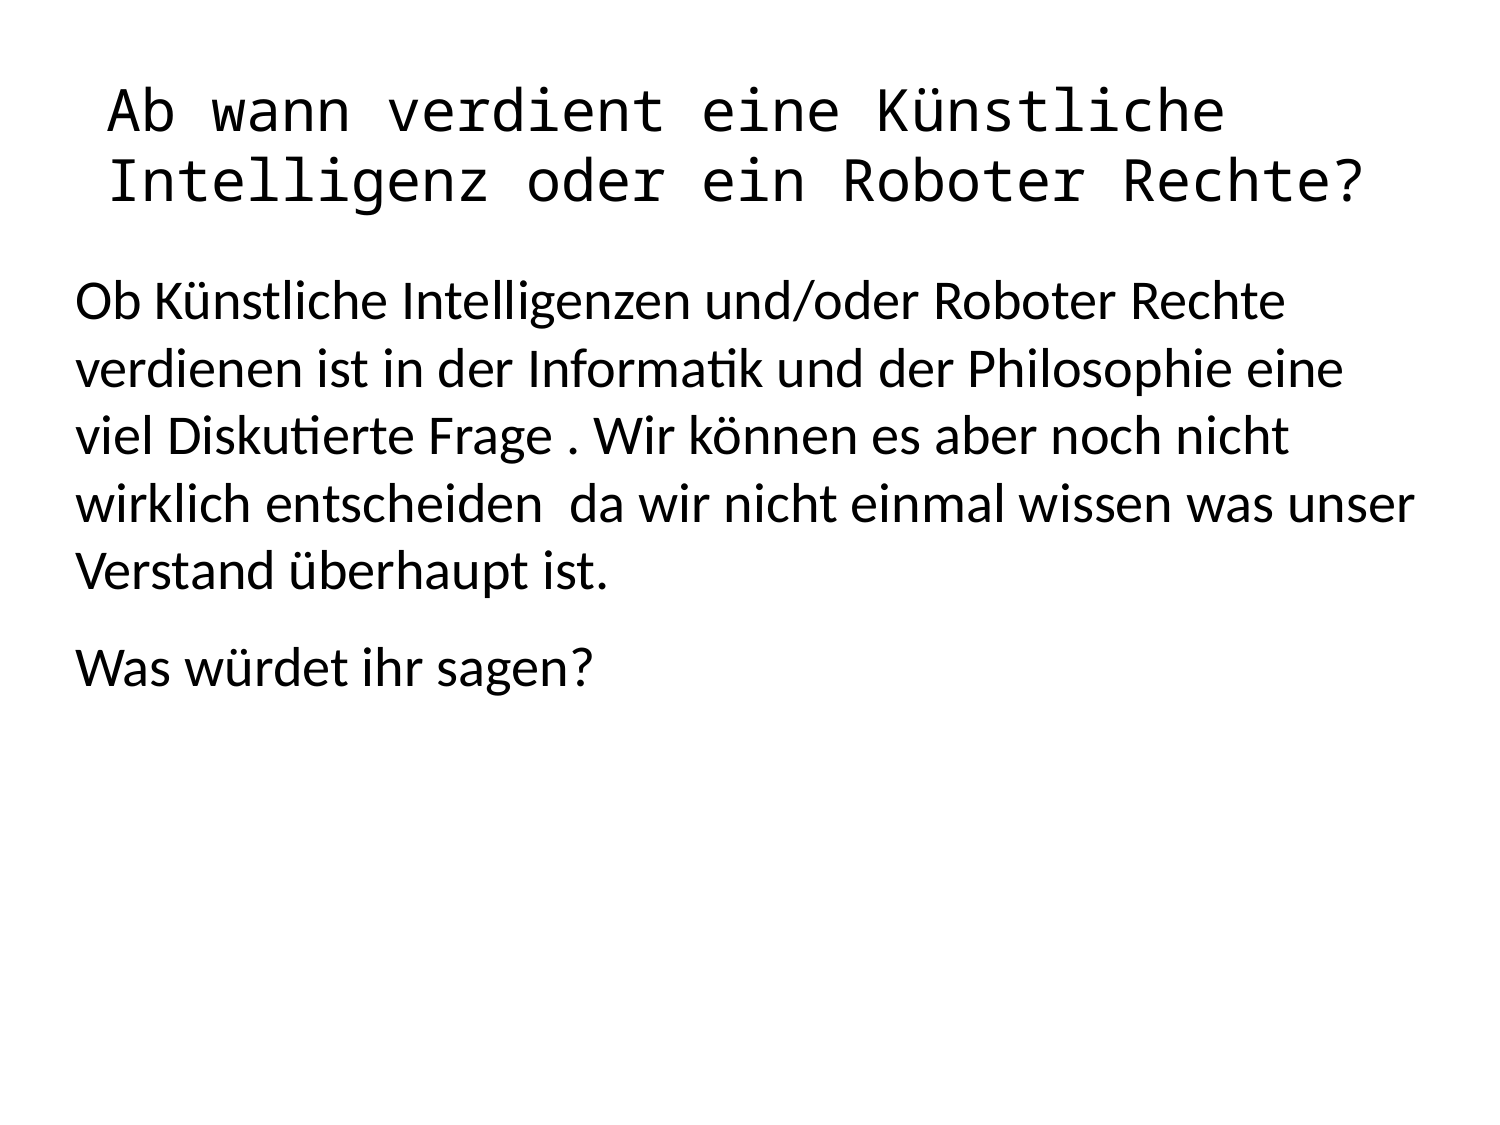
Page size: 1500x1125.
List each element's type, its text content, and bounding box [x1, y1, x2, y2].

title Ab wann verdient eine Künstliche Intelligenz oder ein Roboter Rechte? [106, 22, 1382, 263]
list Ob Künstliche Intelligenzen und/oder Roboter Rechte verdienen ist in der Informatik und der Philosophie eine viel Diskutierte Frage . Wir können es aber noch nicht wirklich entscheiden da wir nicht einmal wissen was unser Verstand überhaupt ist. Was würdet ihr sagen? [75, 263, 1425, 916]
